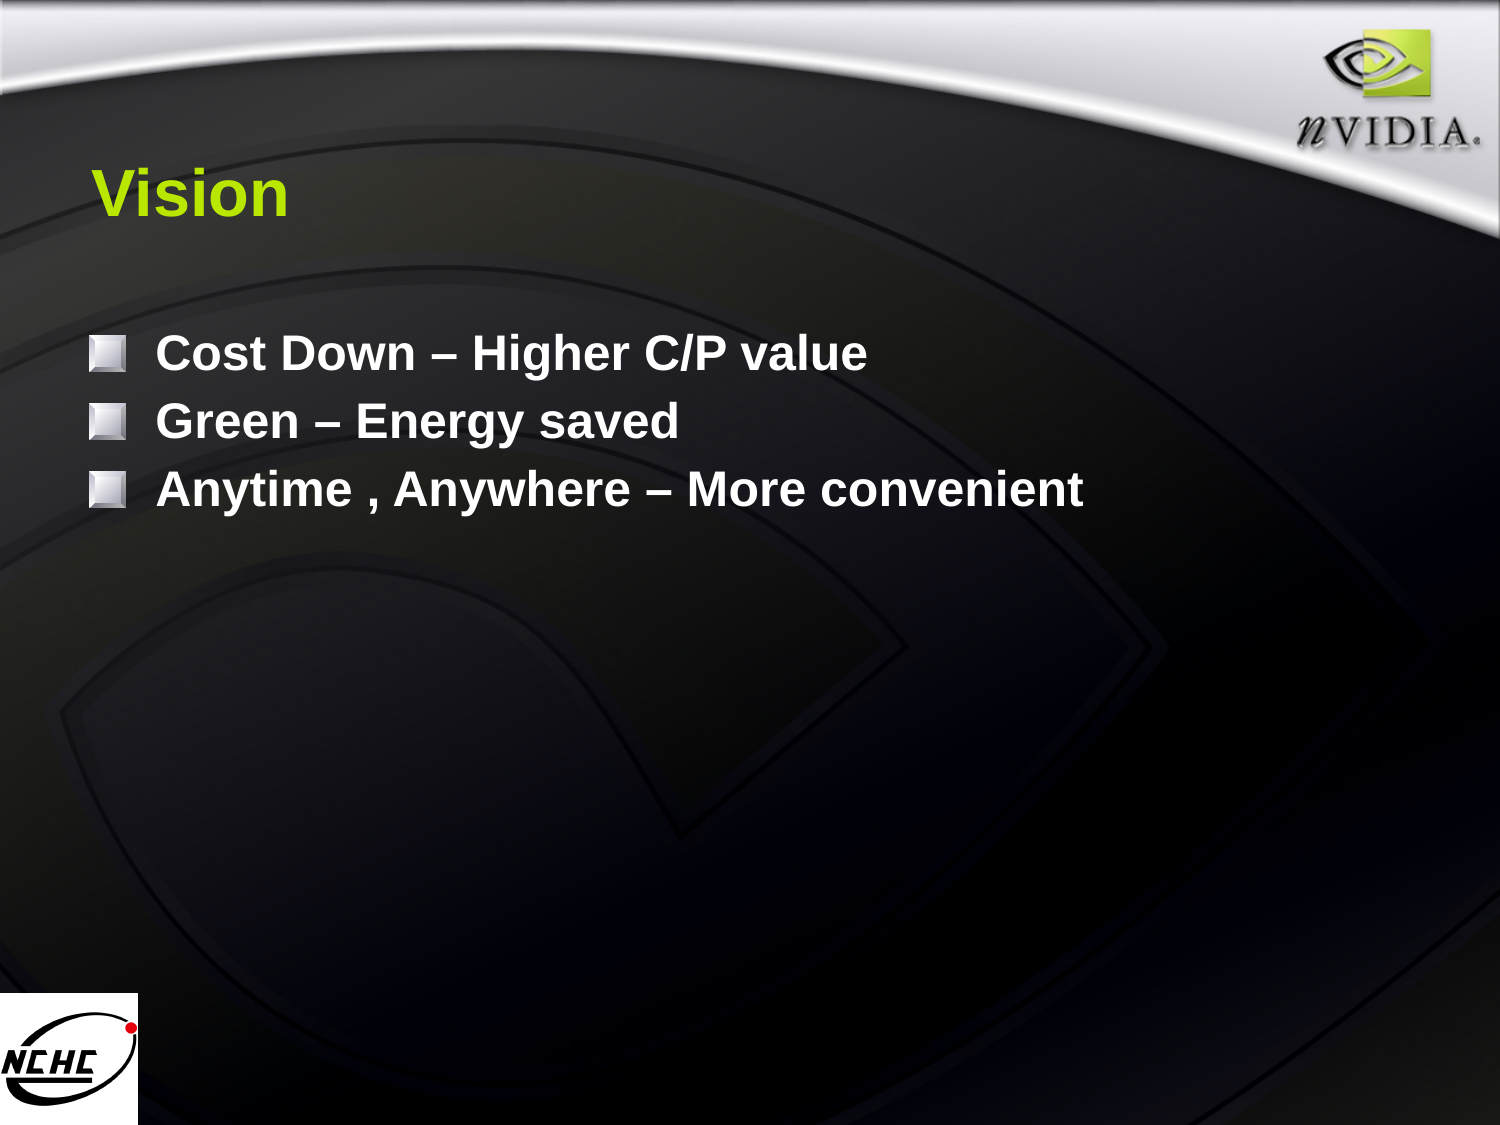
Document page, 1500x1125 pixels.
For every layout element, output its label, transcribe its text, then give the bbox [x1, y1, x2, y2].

list Cost Down – Higher C/P value Green – Energy saved Anytime , Anywhere – More convenient [89, 325, 1440, 1011]
title Vision [91, 145, 1213, 242]
picture [0, 0, 1500, 1125]
